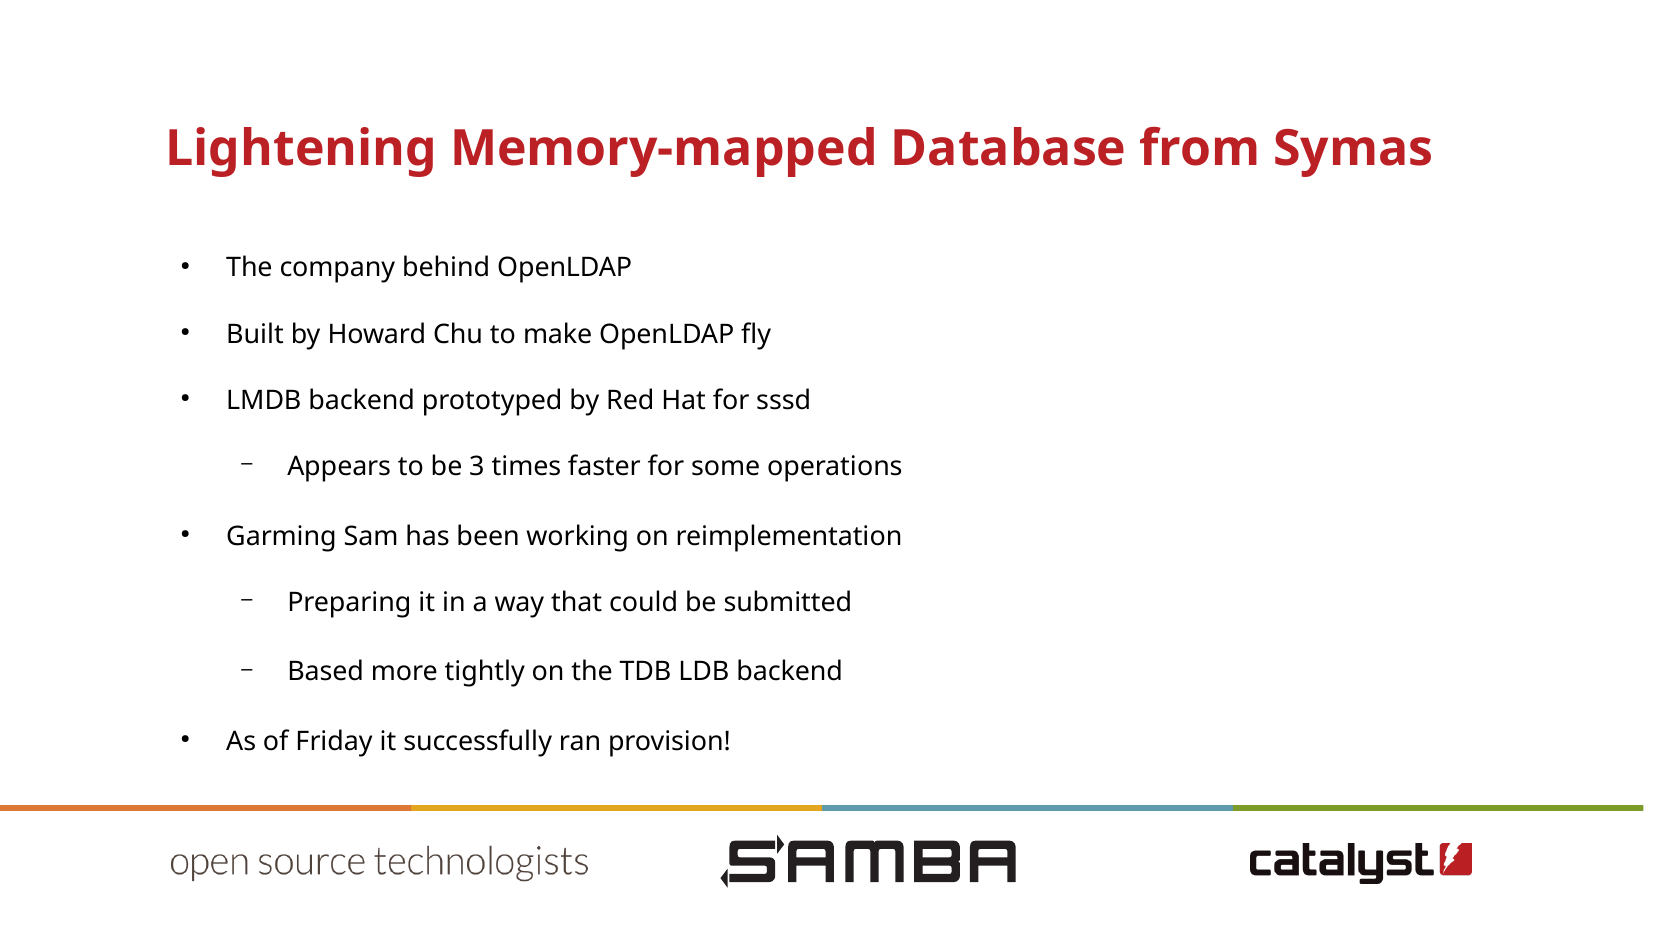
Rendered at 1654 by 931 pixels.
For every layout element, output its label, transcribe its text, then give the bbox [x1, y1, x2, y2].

picture [0, 805, 1644, 884]
list The company behind OpenLDAP Built by Howard Chu to make OpenLDAP fly LMDB backend prototyped by Red Hat for sssd Appears to be 3 times faster for some operations Garming Sam has been working on reimplementation Preparing it in a way that could be submitted Based more tightly on the TDB LDB backend As of Friday it successfully ran provision! [165, 230, 1489, 770]
title Lightening Memory-mapped Database from Symas [165, 68, 1489, 224]
